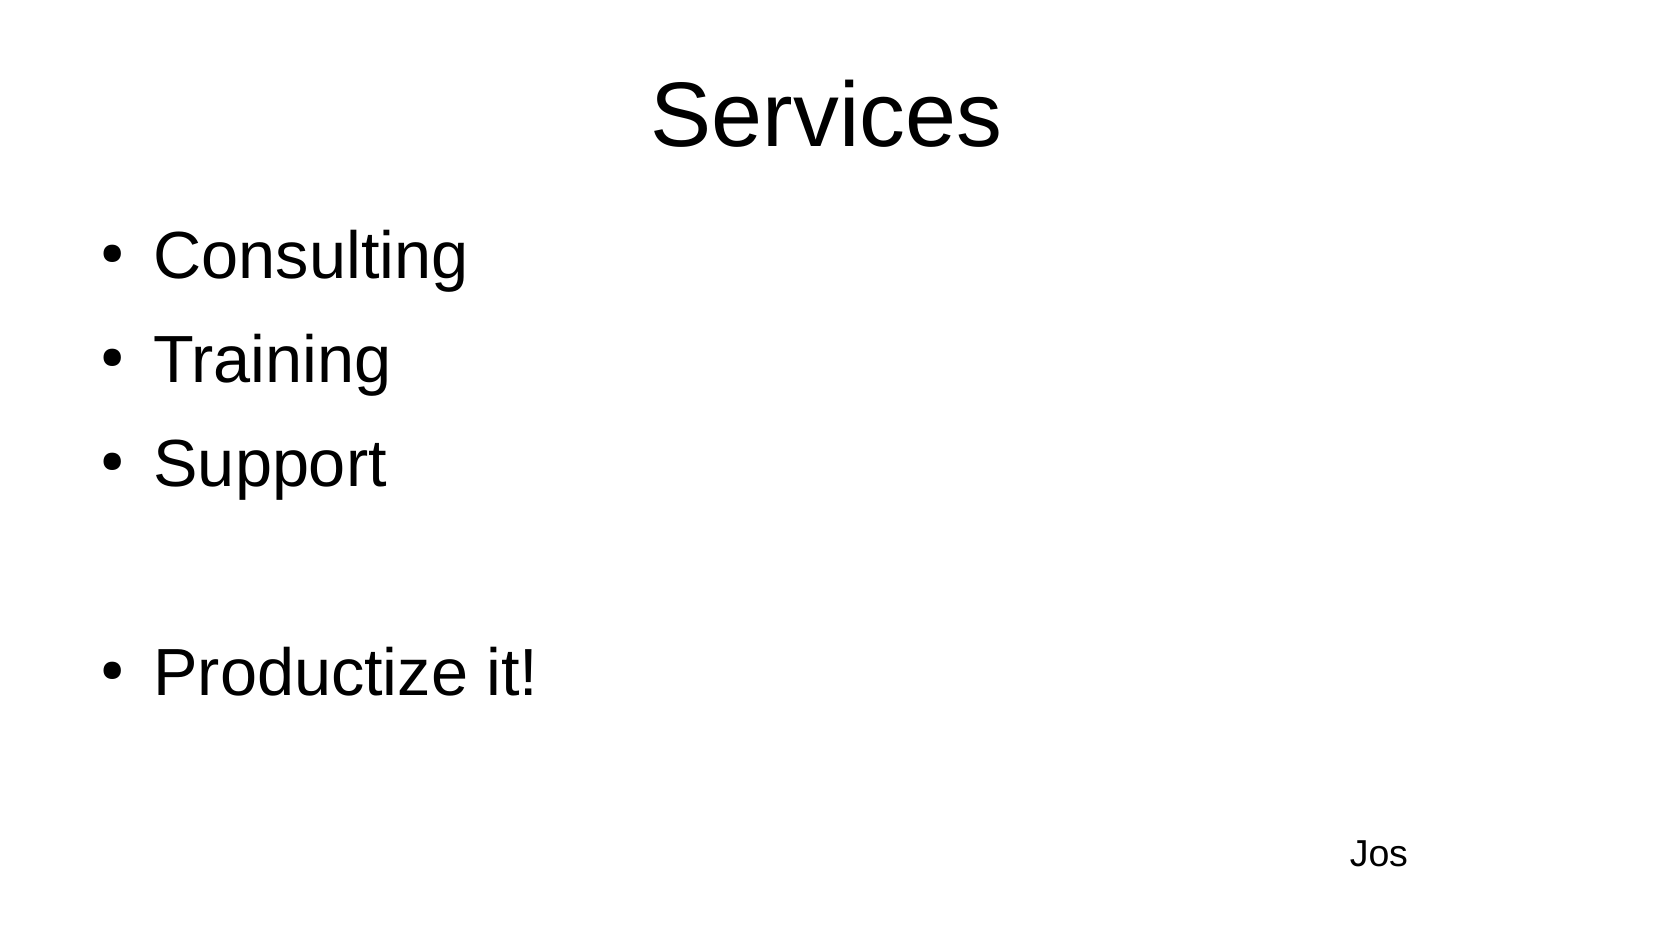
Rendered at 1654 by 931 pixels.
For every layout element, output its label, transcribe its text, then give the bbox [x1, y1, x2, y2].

list Consulting Training Support Productize it! [82, 217, 1571, 758]
text_box Jos [1335, 825, 1591, 882]
title Services [82, 37, 1571, 193]
